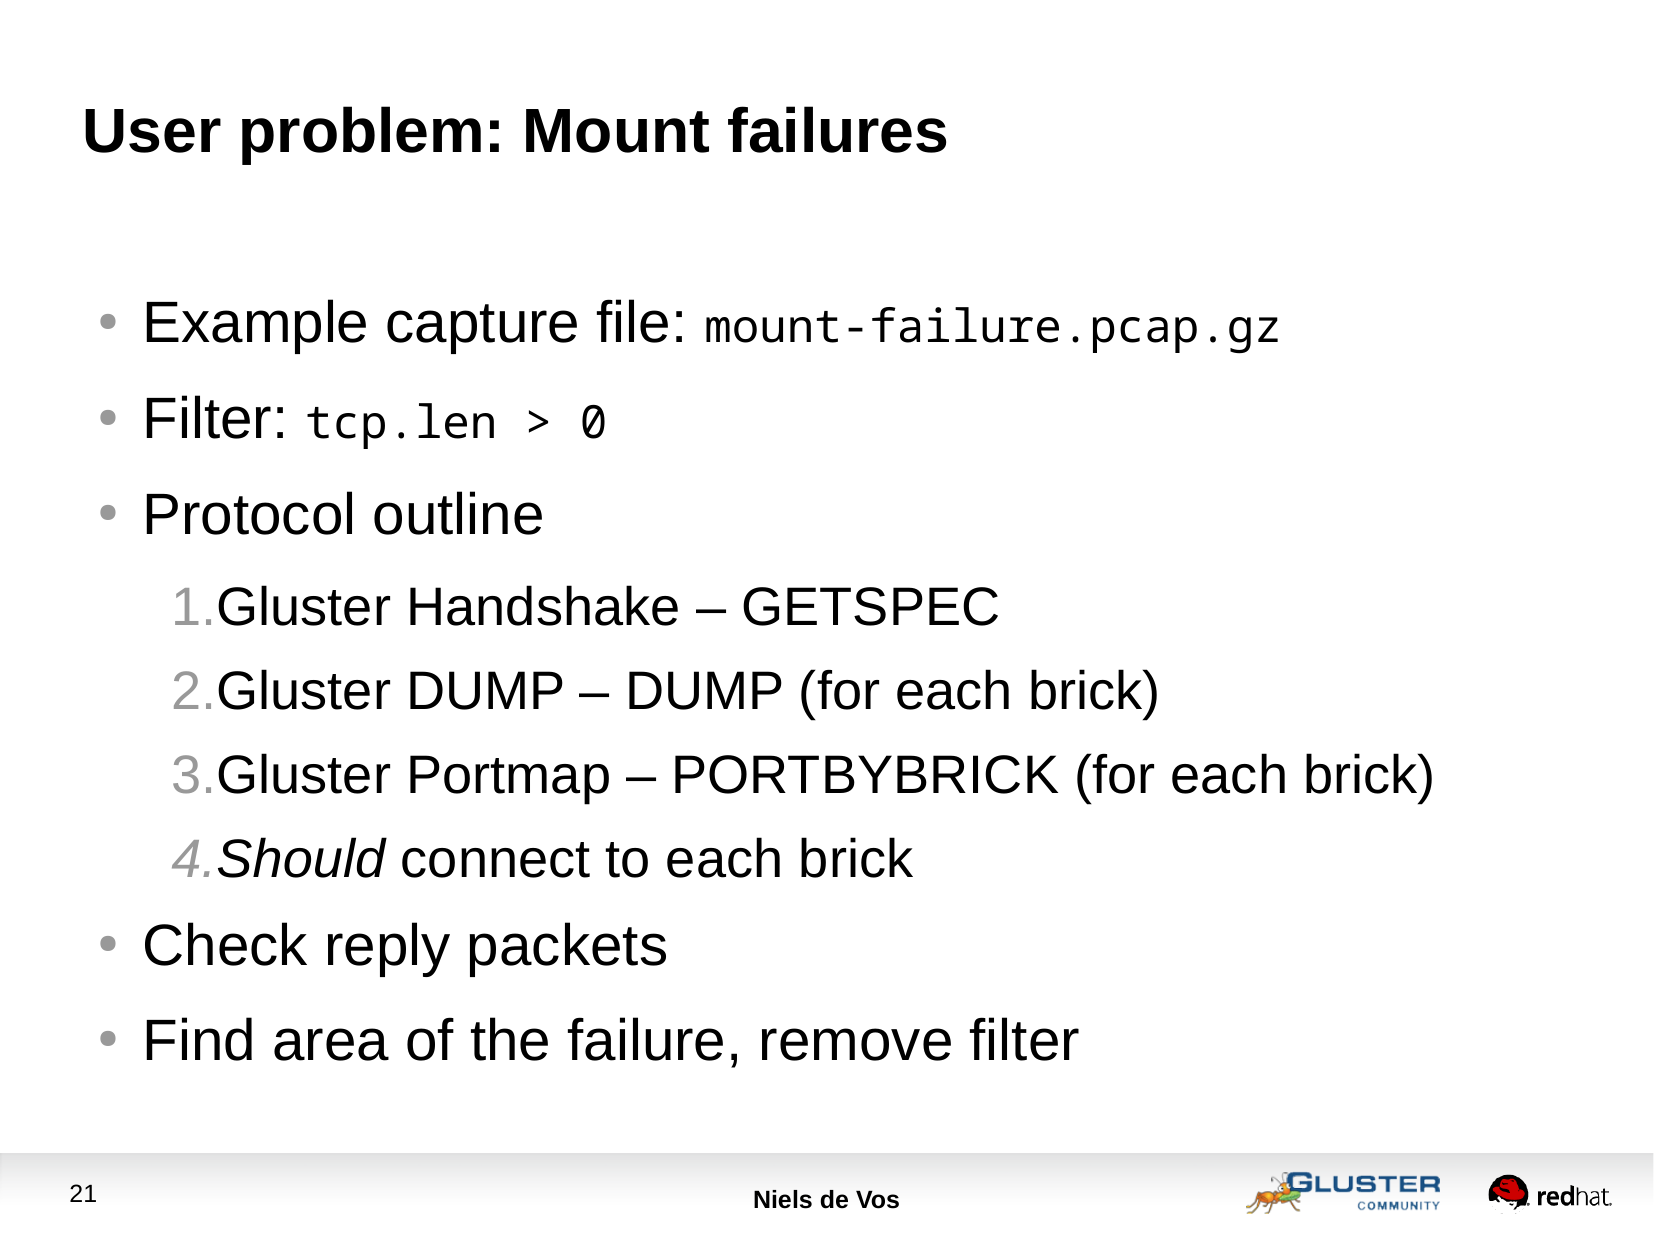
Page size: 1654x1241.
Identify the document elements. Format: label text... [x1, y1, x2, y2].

list Example capture file: mount-failure.pcap.gz Filter: tcp.len > 0 Protocol outline Gluster Handshake – GETSPEC Gluster DUMP – DUMP (for each brick) Gluster Portmap – PORTBYBRICK (for each brick) Should connect to each brick Check reply packets Find area of the failure, remove filter [82, 290, 1571, 1074]
title User problem: Mount failures [82, 37, 1571, 226]
picture [0, 1153, 1654, 1238]
